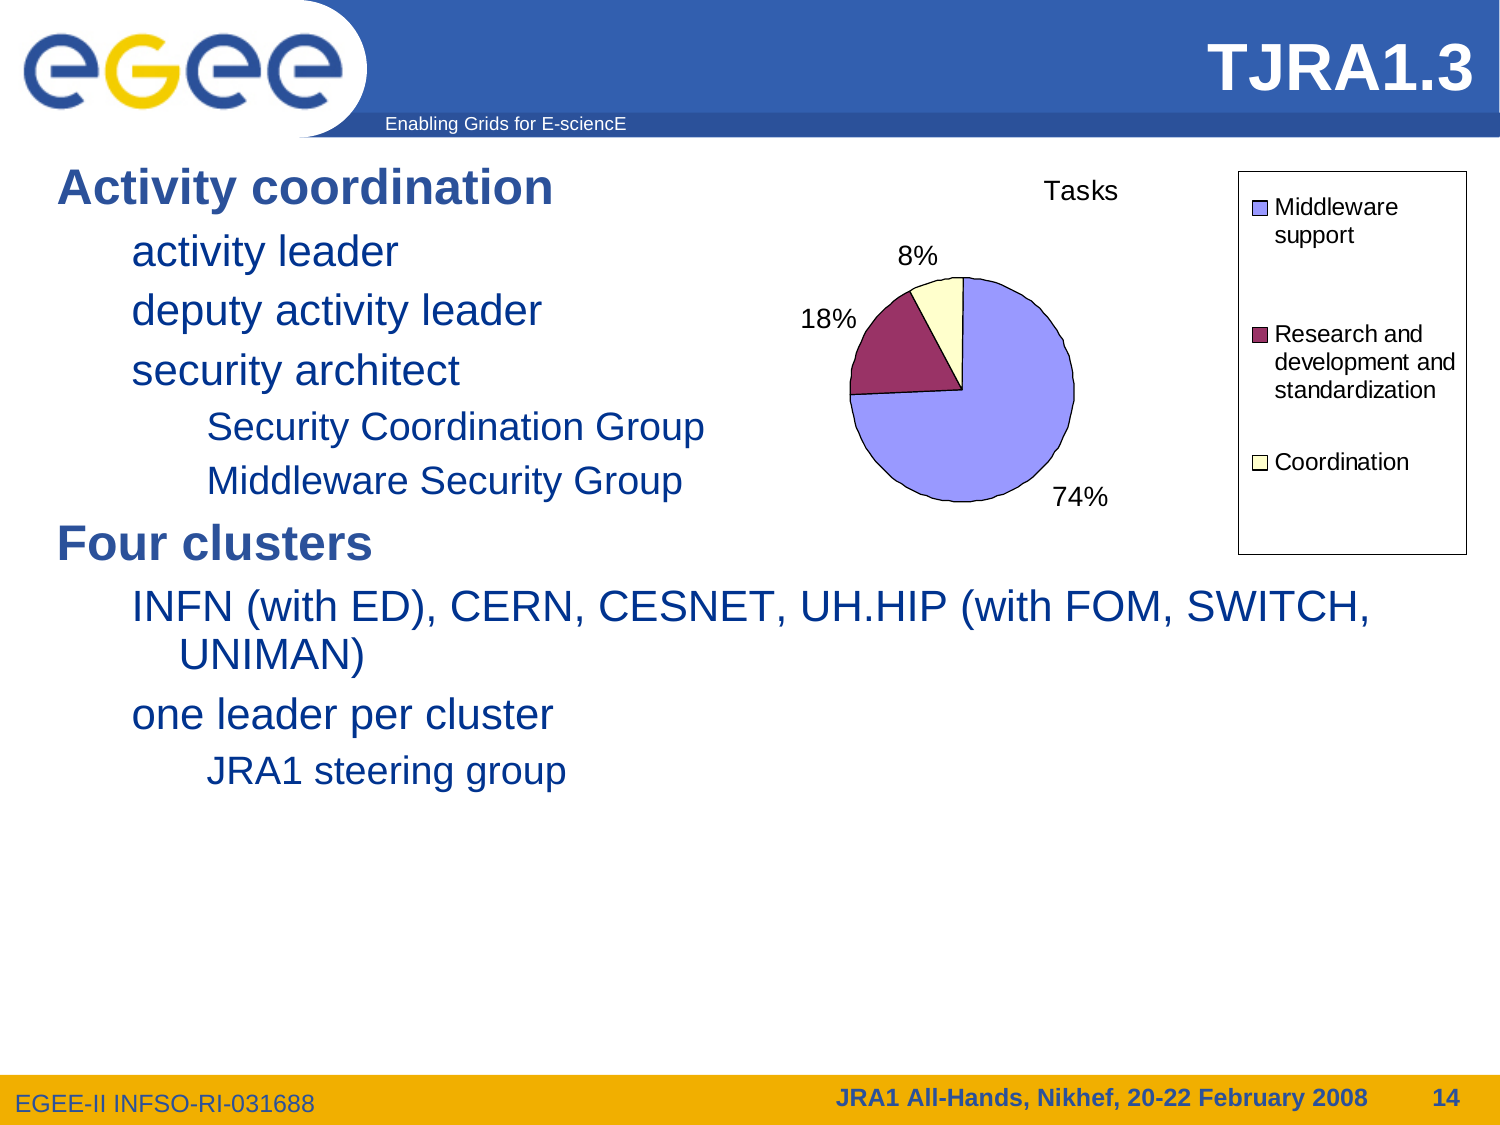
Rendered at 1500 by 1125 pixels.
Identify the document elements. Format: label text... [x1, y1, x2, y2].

chart [675, 149, 1489, 585]
list Activity coordination activity leader deputy activity leader security architect Security Coordination Group Middleware Security Group Four clusters INFN (with ED), CERN, CESNET, UH.HIP (with FOM, SWITCH, UNIMAN) one leader per cluster JRA1 steering group [56, 159, 1466, 1036]
picture [18, 30, 349, 112]
title TJRA1.3 [369, 0, 1475, 148]
